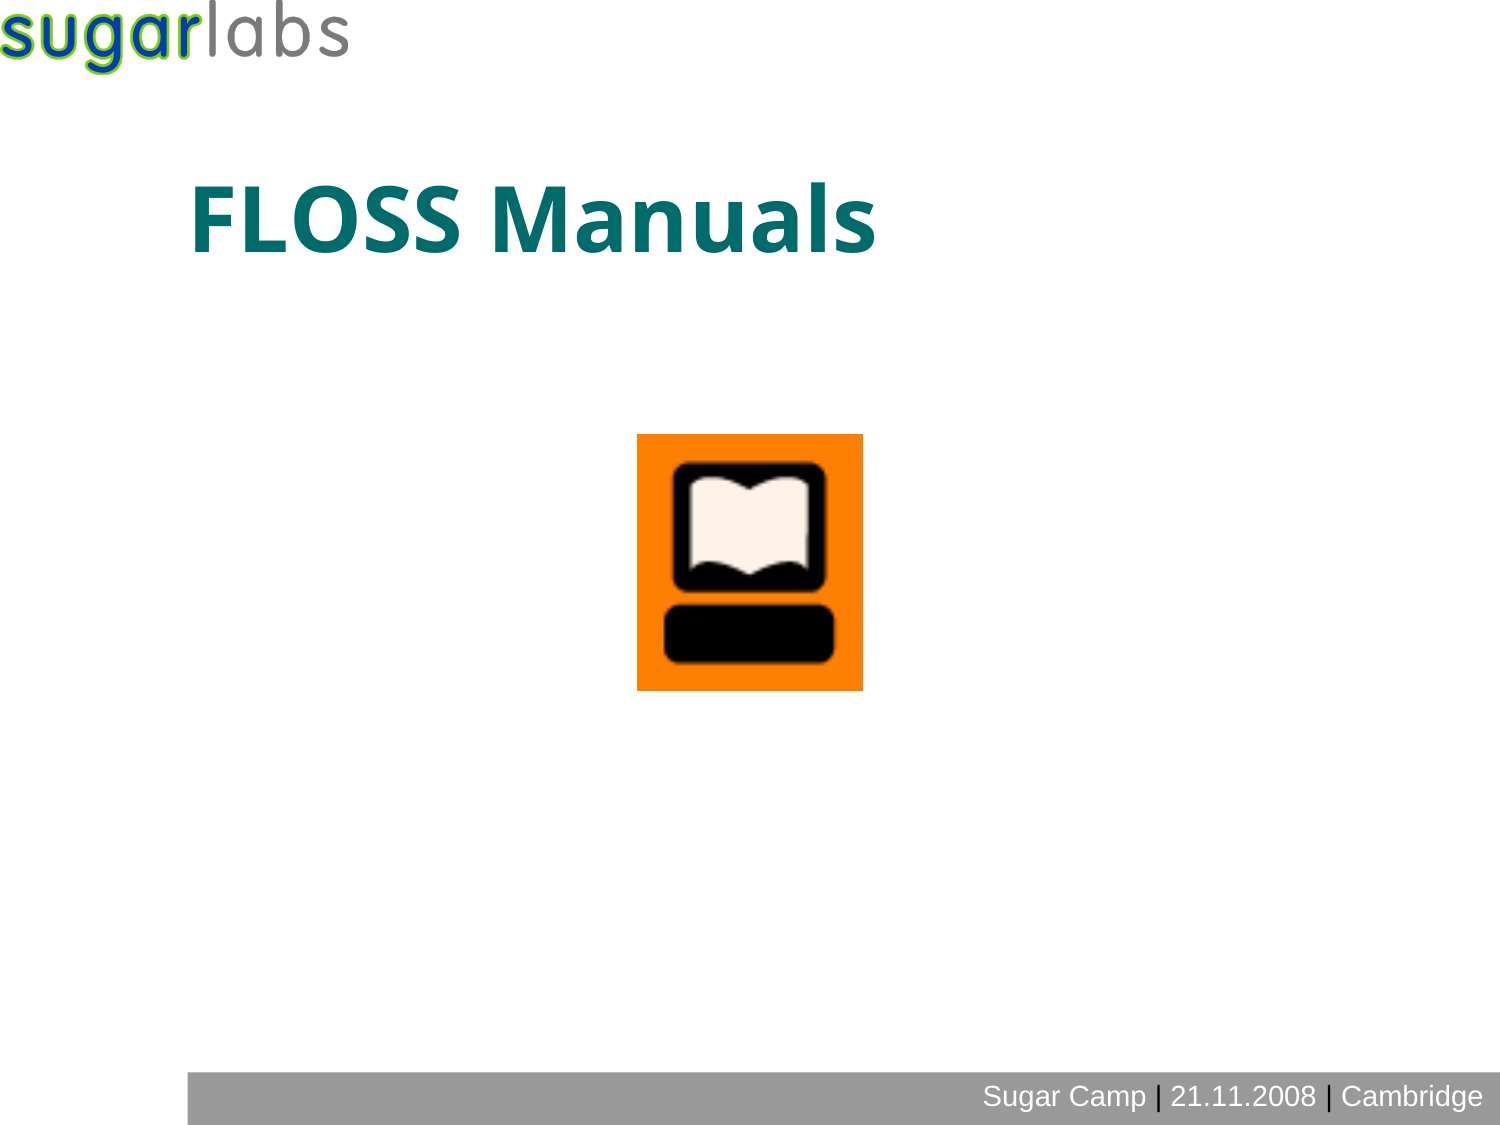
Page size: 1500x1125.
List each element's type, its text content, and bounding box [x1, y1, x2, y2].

picture [637, 434, 863, 691]
title FLOSS Manuals [187, 82, 1500, 331]
picture [0, 0, 348, 75]
